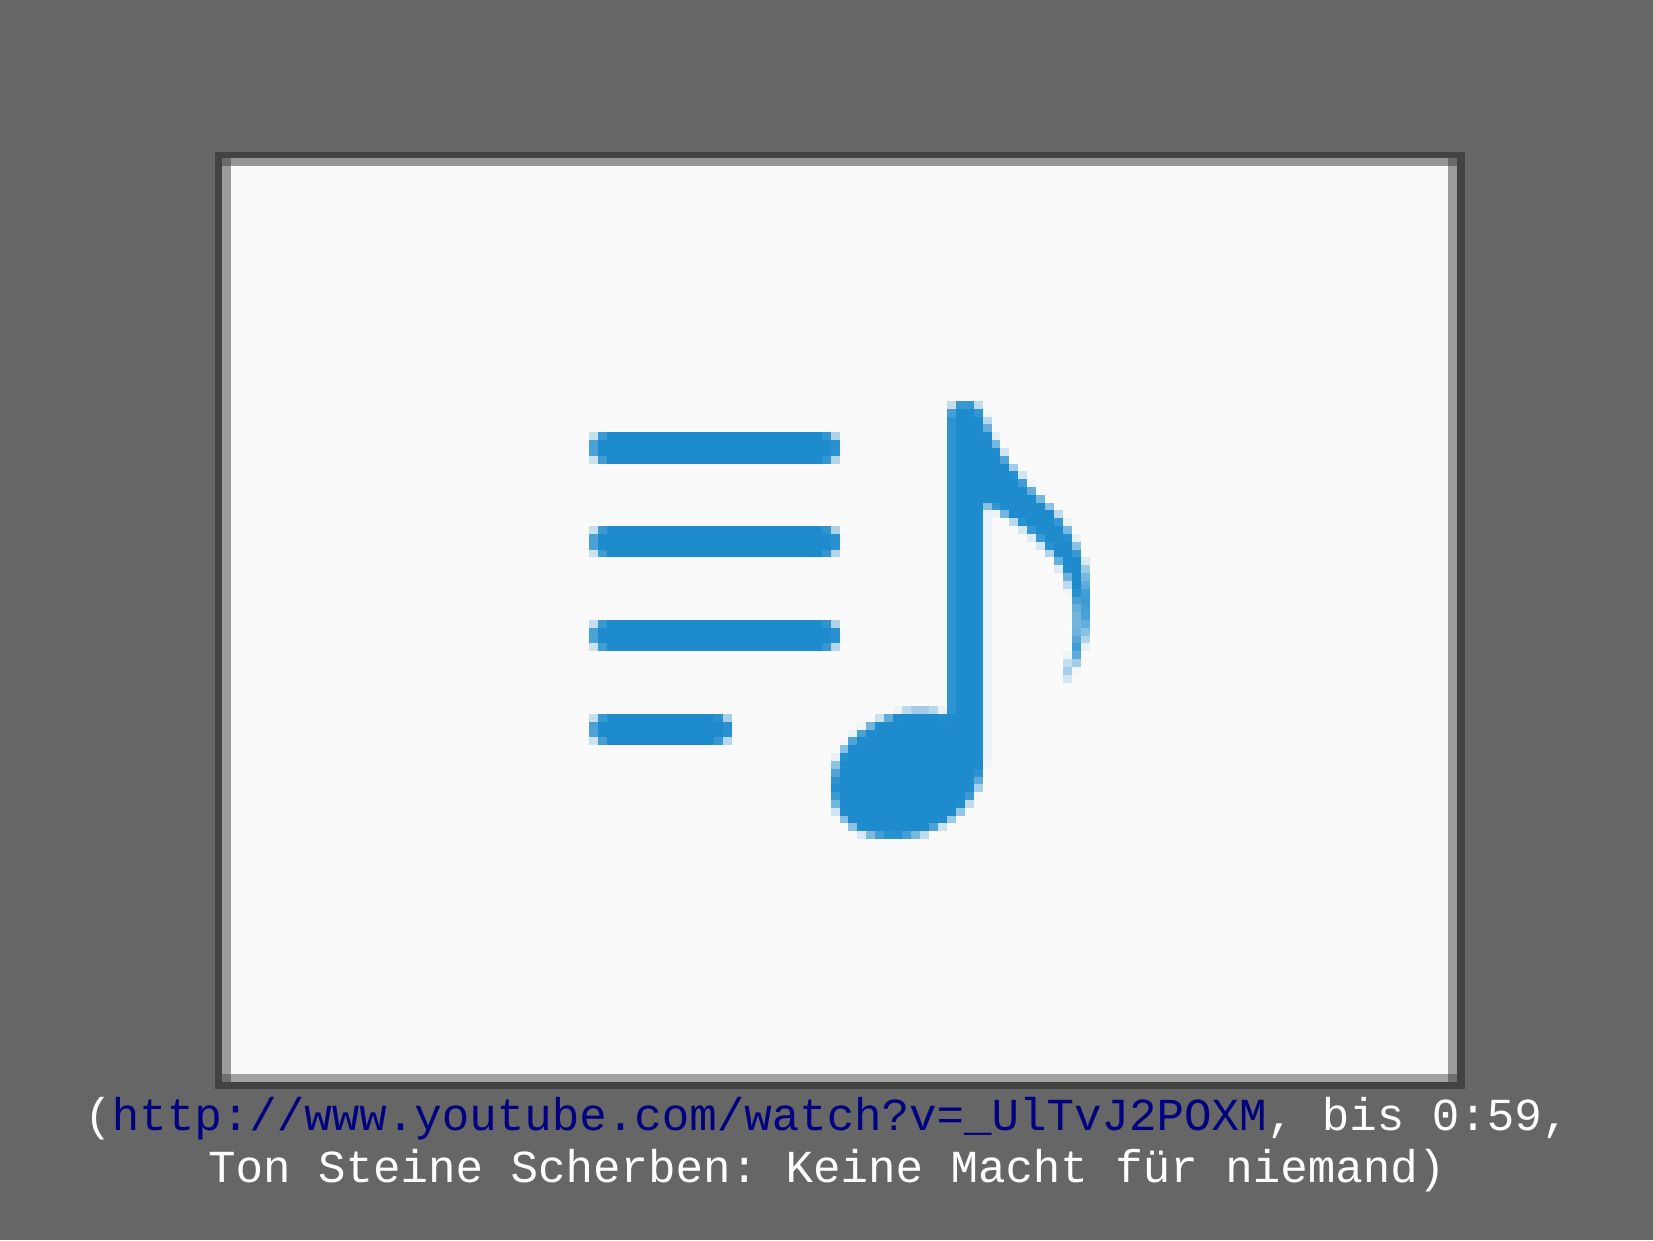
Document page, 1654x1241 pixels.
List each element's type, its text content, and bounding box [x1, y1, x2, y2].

title (http://www.youtube.com/watch?v=_UlTvJ2POXM, bis 0:59, Ton Steine Scherben: Keine Macht für niemand) [82, 1047, 1571, 1241]
text_box [213, 151, 1467, 1047]
